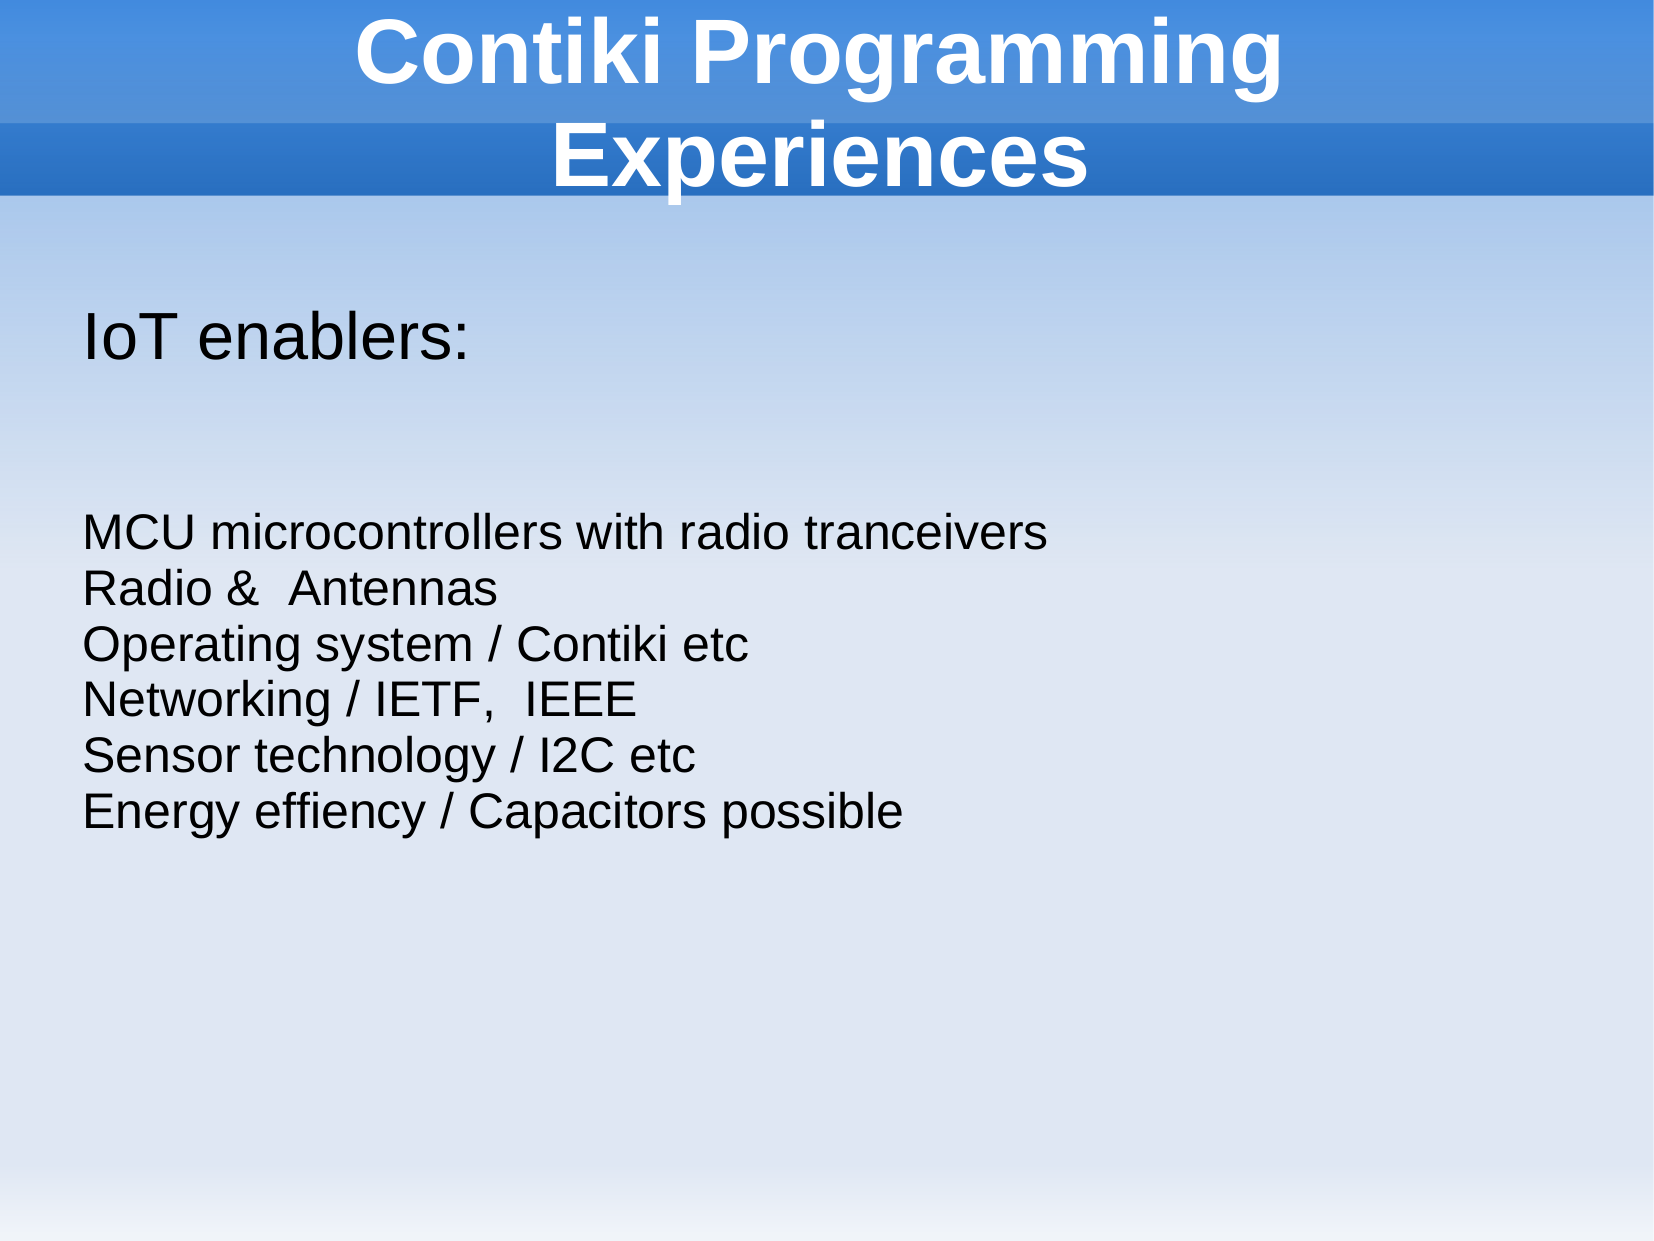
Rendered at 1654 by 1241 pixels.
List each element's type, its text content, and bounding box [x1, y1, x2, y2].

subtitle IoT enablers: MCU microcontrollers with radio tranceivers Radio & Antennas Operating system / Contiki etc Networking / IETF, IEEE Sensor technology / I2C etc Energy effiency / Capacitors possible [82, 290, 1571, 1109]
title Contiki Programming Experiences [76, 0, 1565, 208]
picture [0, 0, 1654, 1241]
